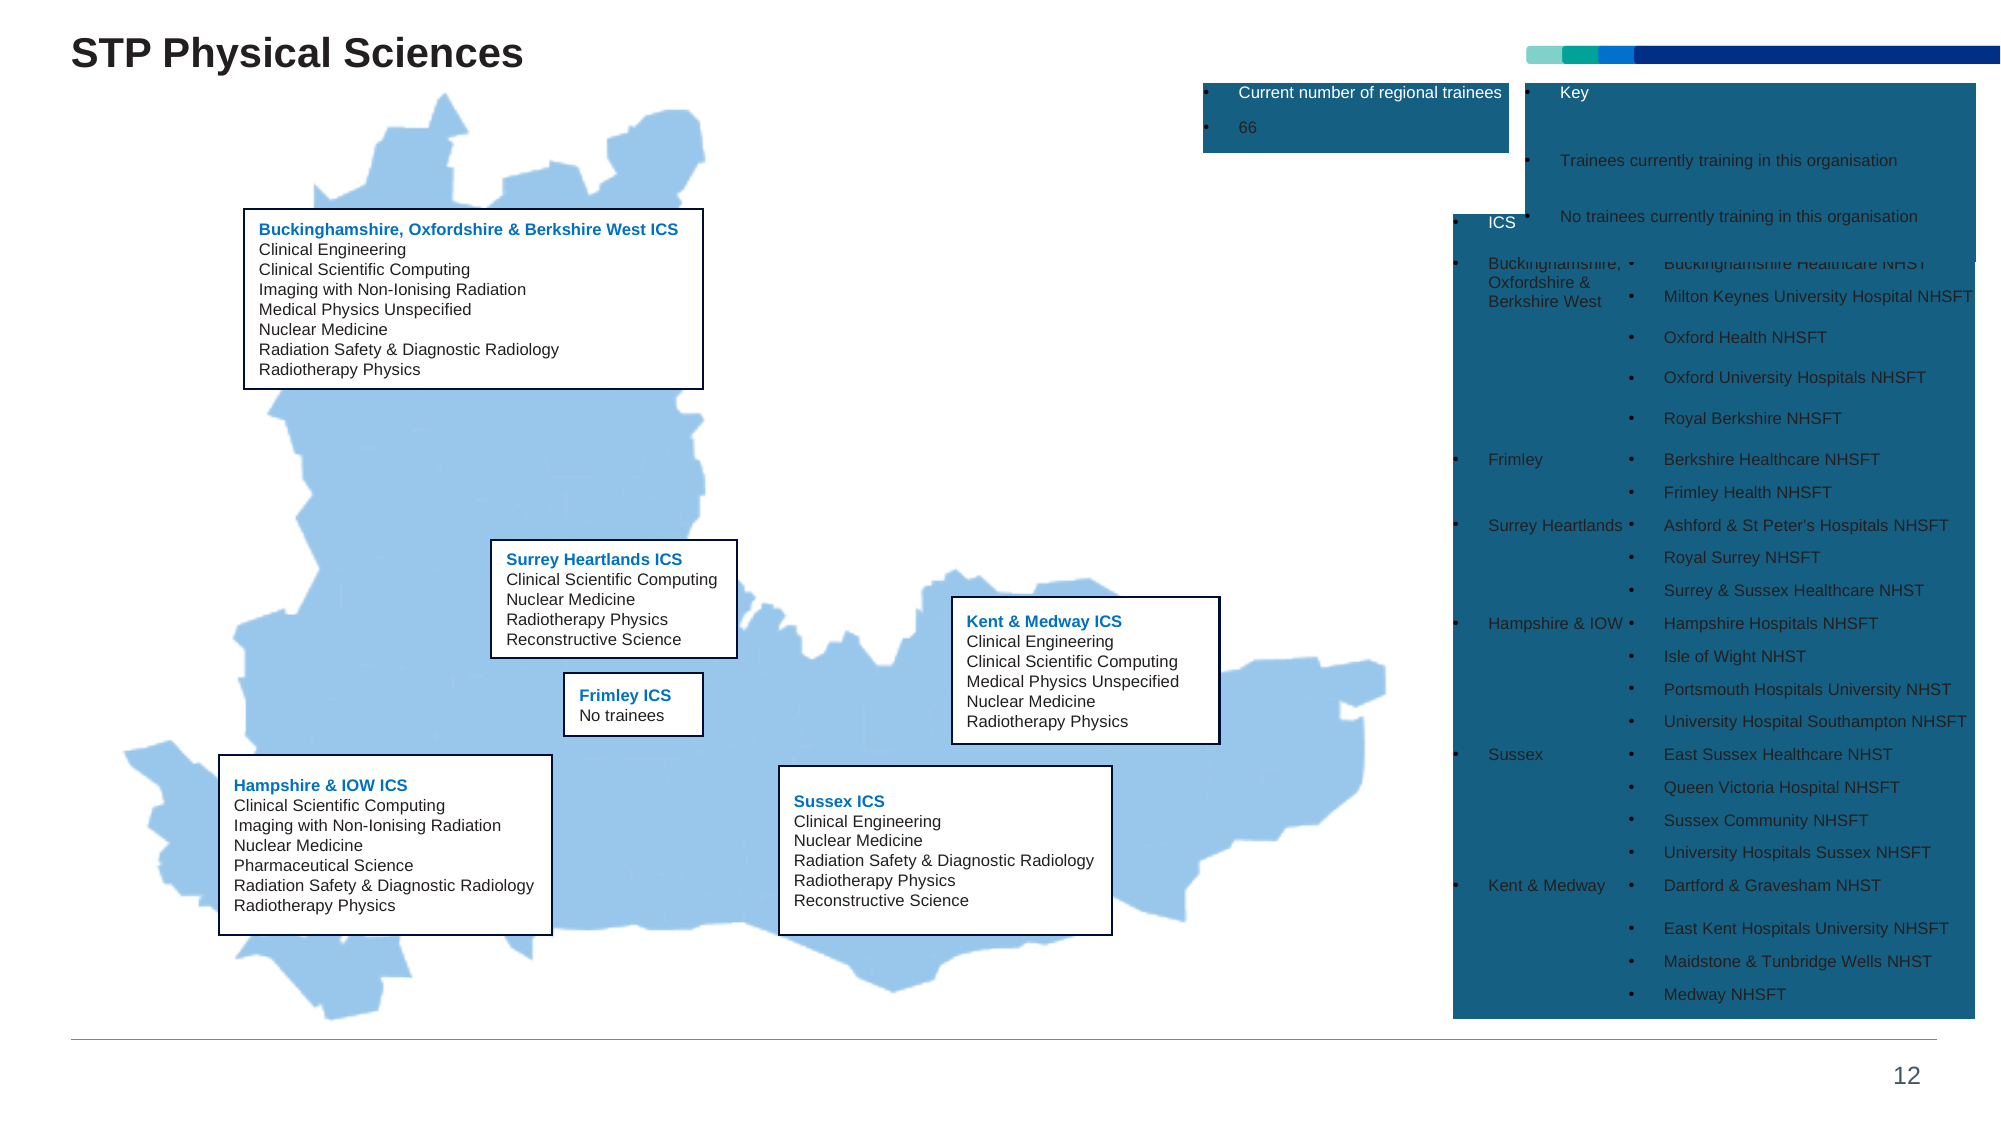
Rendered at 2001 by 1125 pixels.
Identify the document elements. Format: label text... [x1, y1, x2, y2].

table_cell Isle of Wight NHST [1629, 647, 1975, 680]
table_cell University Hospital Southampton NHSFT [1629, 713, 1975, 745]
title STP Physical Sciences [70, 32, 1513, 79]
table_cell Ashford & St Peter’s Hospitals NHSFT [1629, 516, 1975, 549]
table_cell University Hospitals Sussex NHSFT [1629, 844, 1975, 876]
table_cell East Kent Hospitals University NHSFT [1629, 920, 1975, 952]
text_box Buckinghamshire, Oxfordshire & Berkshire West ICS Clinical Engineering Clinical Scientific Computing Imaging with Non-Ionising Radiation Medical Physics Unspecified Nuclear Medicine Radiation Safety & Diagnostic Radiology Radiotherapy Physics [244, 209, 703, 389]
text_box Hampshire & IOW ICS Clinical Scientific Computing Imaging with Non-Ionising Radiation Nuclear Medicine Pharmaceutical Science Radiation Safety & Diagnostic Radiology Radiotherapy Physics [219, 755, 552, 935]
table_cell Oxford University Hospitals NHSFT [1629, 369, 1975, 410]
text_box Surrey Heartlands ICS Clinical Scientific Computing Nuclear Medicine Radiotherapy Physics Reconstructive Science [491, 540, 737, 658]
table_cell Maidstone & Tunbridge Wells NHST [1629, 952, 1975, 985]
table_header [1919, 83, 1976, 152]
table_cell Oxford Health NHSFT [1629, 328, 1975, 369]
table_cell Berkshire Healthcare NHSFT [1629, 450, 1975, 483]
table_cell Buckinghamshire, Oxfordshire & Berkshire West [1453, 255, 1629, 450]
table_cell Sussex Community NHSFT [1629, 811, 1975, 844]
table_cell [1919, 152, 1976, 207]
table_cell Medway NHSFT [1629, 985, 1975, 1019]
table_cell Portsmouth Hospitals University NHST [1629, 680, 1975, 713]
table_cell 66 [1203, 118, 1509, 153]
table_header ICS [1453, 214, 1525, 255]
table_cell Buckinghamshire Healthcare NHST [1629, 262, 1975, 287]
table_cell Royal Berkshire NHSFT [1629, 410, 1975, 450]
table_cell Hampshire Hospitals NHSFT [1629, 614, 1975, 647]
table_cell Sussex [1453, 745, 1629, 876]
table_cell Hampshire & IOW [1453, 614, 1629, 745]
table_cell Surrey Heartlands [1453, 516, 1629, 614]
text_box Sussex ICS Clinical Engineering Nuclear Medicine Radiation Safety & Diagnostic Radiology Radiotherapy Physics Reconstructive Science [779, 766, 1112, 935]
table_cell Milton Keynes University Hospital NHSFT [1629, 287, 1975, 328]
table_cell Kent & Medway [1453, 876, 1629, 1019]
table_cell Queen Victoria Hospital NHSFT [1629, 778, 1975, 811]
table_cell Dartford & Gravesham NHST [1629, 876, 1975, 920]
table_cell Frimley [1453, 450, 1629, 516]
table_cell Trainees currently training in this organisation [1525, 152, 1919, 207]
table_cell East Sussex Healthcare NHST [1629, 745, 1975, 778]
table_cell Frimley Health NHSFT [1629, 483, 1975, 516]
table_cell [1919, 207, 1976, 262]
table_header Current number of regional trainees [1203, 83, 1509, 118]
table_cell Surrey & Sussex Healthcare NHST [1629, 581, 1975, 614]
table_cell Royal Surrey NHSFT [1629, 549, 1975, 581]
table_header Key [1525, 83, 1919, 152]
picture [97, 79, 1408, 1045]
text_box Frimley ICS No trainees [564, 673, 703, 736]
table_cell No trainees currently training in this organisation [1525, 207, 1919, 262]
text_box Kent & Medway ICS Clinical Engineering Clinical Scientific Computing Medical Physics Unspecified Nuclear Medicine Radiotherapy Physics [952, 597, 1219, 744]
